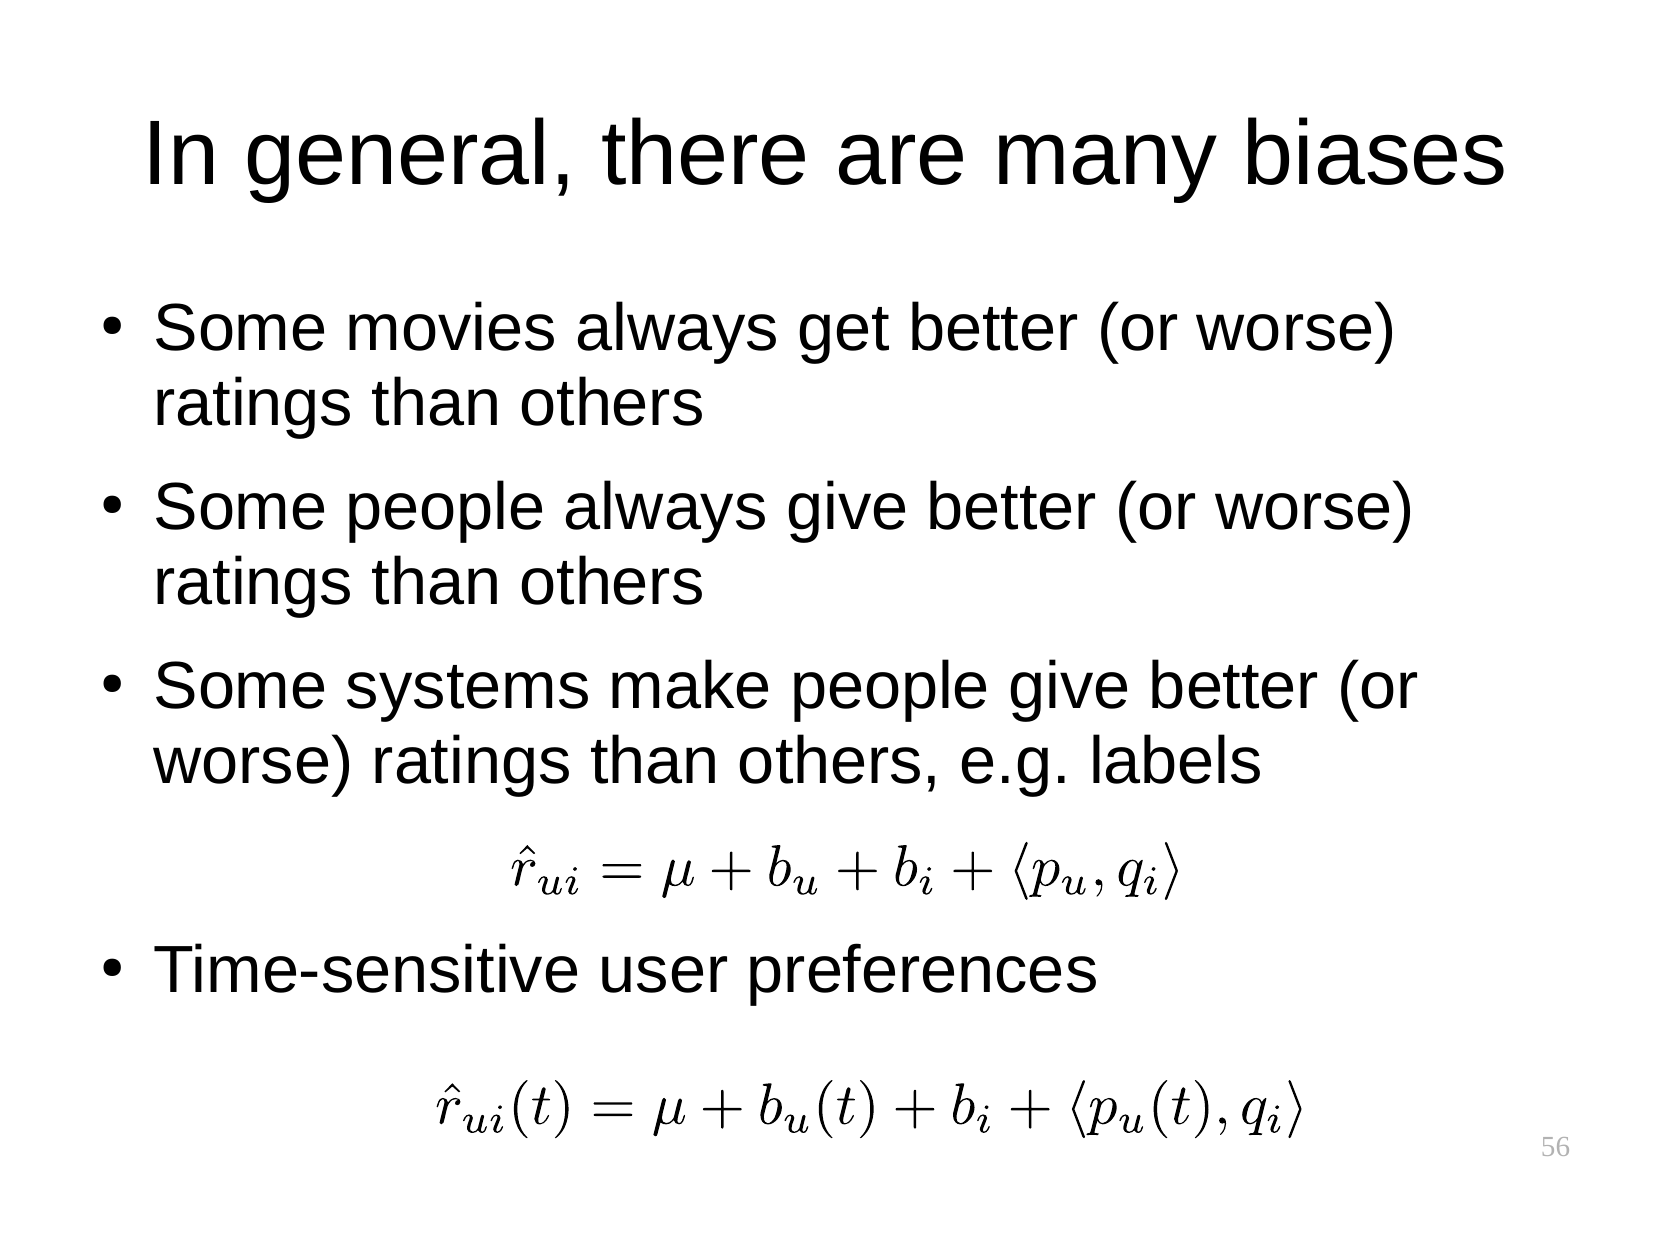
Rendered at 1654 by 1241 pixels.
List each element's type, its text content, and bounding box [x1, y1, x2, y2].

list Some movies always get better (or worse) ratings than others Some people always give better (or worse) ratings than others Some systems make people give better (or worse) ratings than others, e.g. labels Time-sensitive user preferences [82, 290, 1571, 1010]
text_box [435, 1080, 1308, 1139]
title In general, there are many biases [82, 49, 1571, 257]
text_box [510, 841, 1185, 901]
